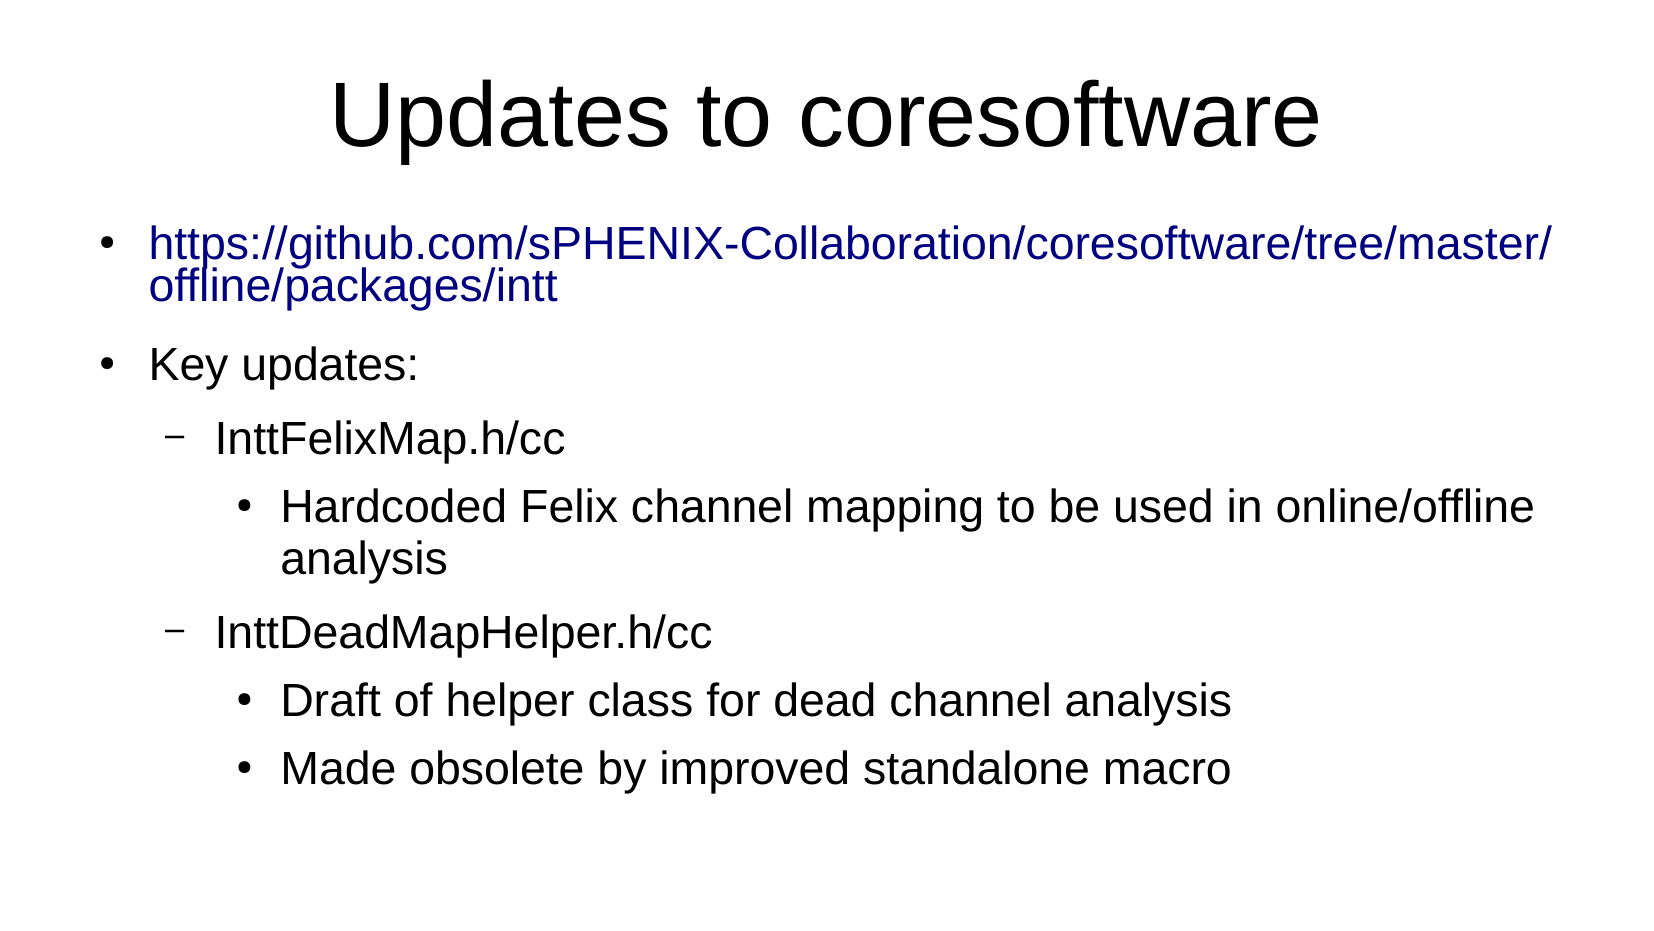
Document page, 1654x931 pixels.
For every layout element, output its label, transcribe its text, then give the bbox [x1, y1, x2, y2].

title Updates to coresoftware [82, 37, 1571, 193]
list https://github.com/sPHENIX-Collaboration/coresoftware/tree/master/offline/packages/intt Key updates: InttFelixMap.h/cc Hardcoded Felix channel mapping to be used in online/offline analysis InttDeadMapHelper.h/cc Draft of helper class for dead channel analysis Made obsolete by improved standalone macro [82, 217, 1571, 758]
